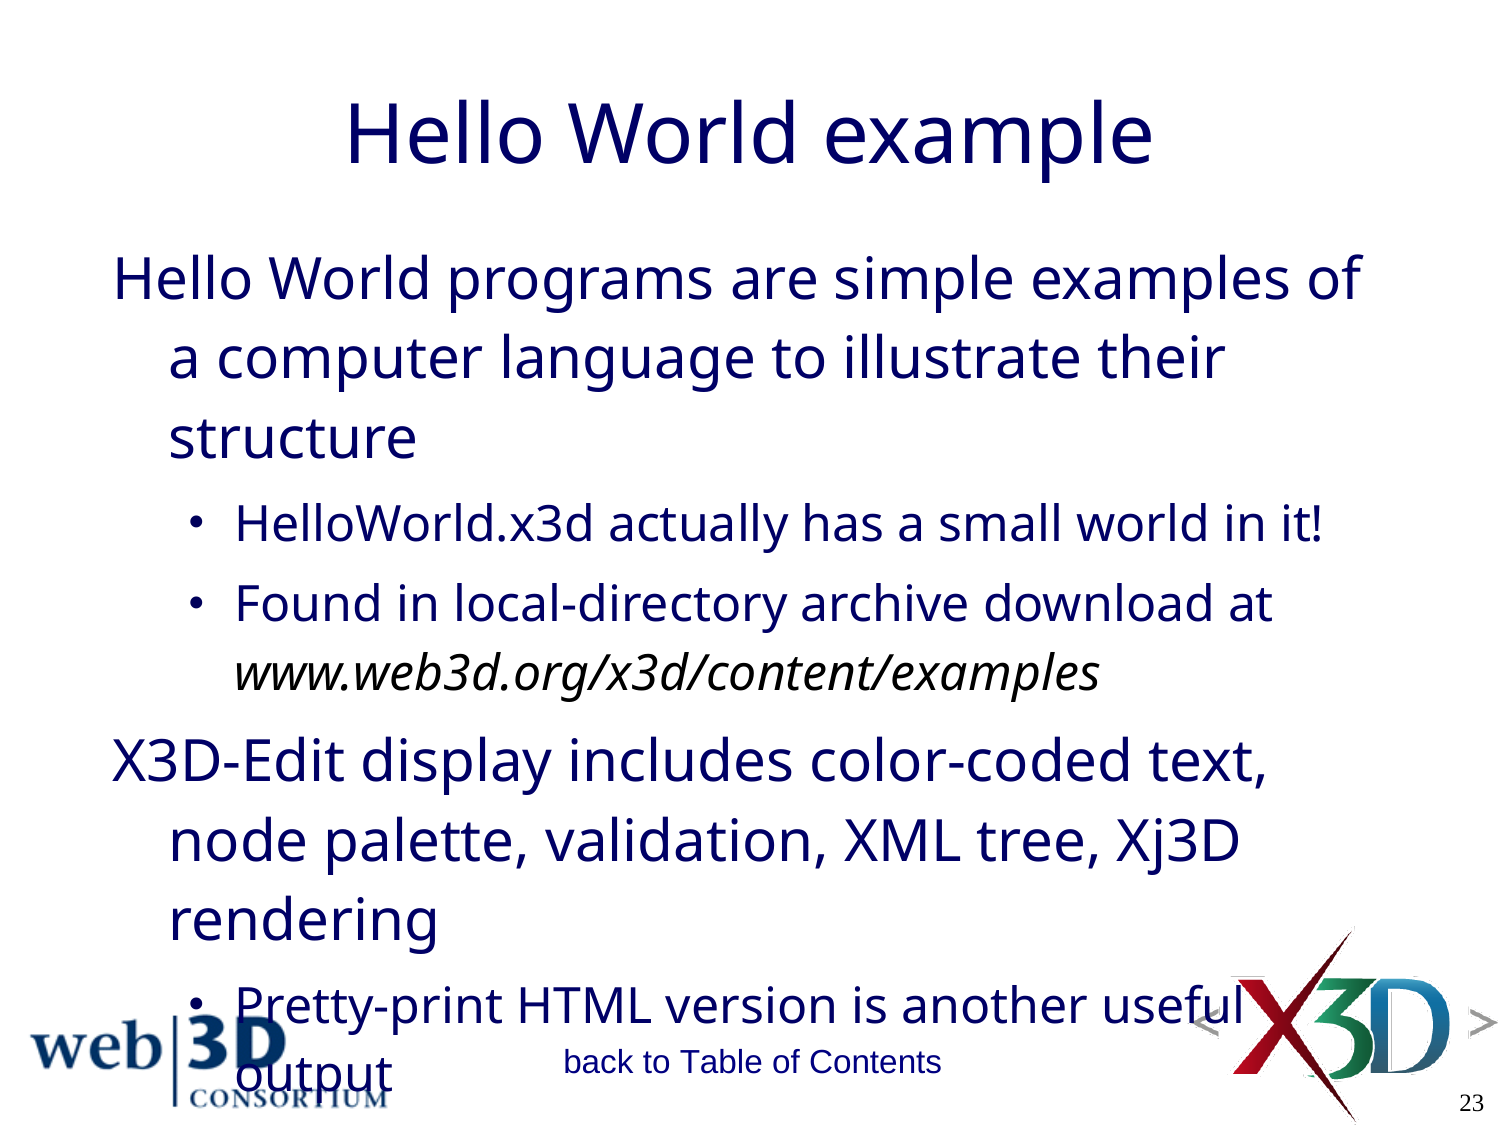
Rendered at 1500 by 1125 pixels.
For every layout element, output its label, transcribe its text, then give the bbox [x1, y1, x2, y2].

picture [1187, 926, 1500, 1125]
text_box back to Table of Contents [548, 1036, 958, 1089]
title Hello World example [112, 37, 1388, 226]
picture [291, 999, 305, 1007]
picture [398, 999, 412, 1020]
picture [354, 998, 368, 1017]
picture [12, 998, 413, 1118]
list Hello World programs are simple examples of a computer language to illustrate their structure HelloWorld.x3d actually has a small world in it! Found in local-directory archive download at www.web3d.org/x3d/content/examples X3D-Edit display includes color-coded text, node palette, validation, XML tree, Xj3D rendering Pretty-print HTML version is another useful output Studying and modifying HelloWorld.x3d is an excellent way to learn a lot about X3D graphics [112, 237, 1388, 986]
picture [243, 998, 257, 1005]
picture [1187, 986, 1192, 997]
